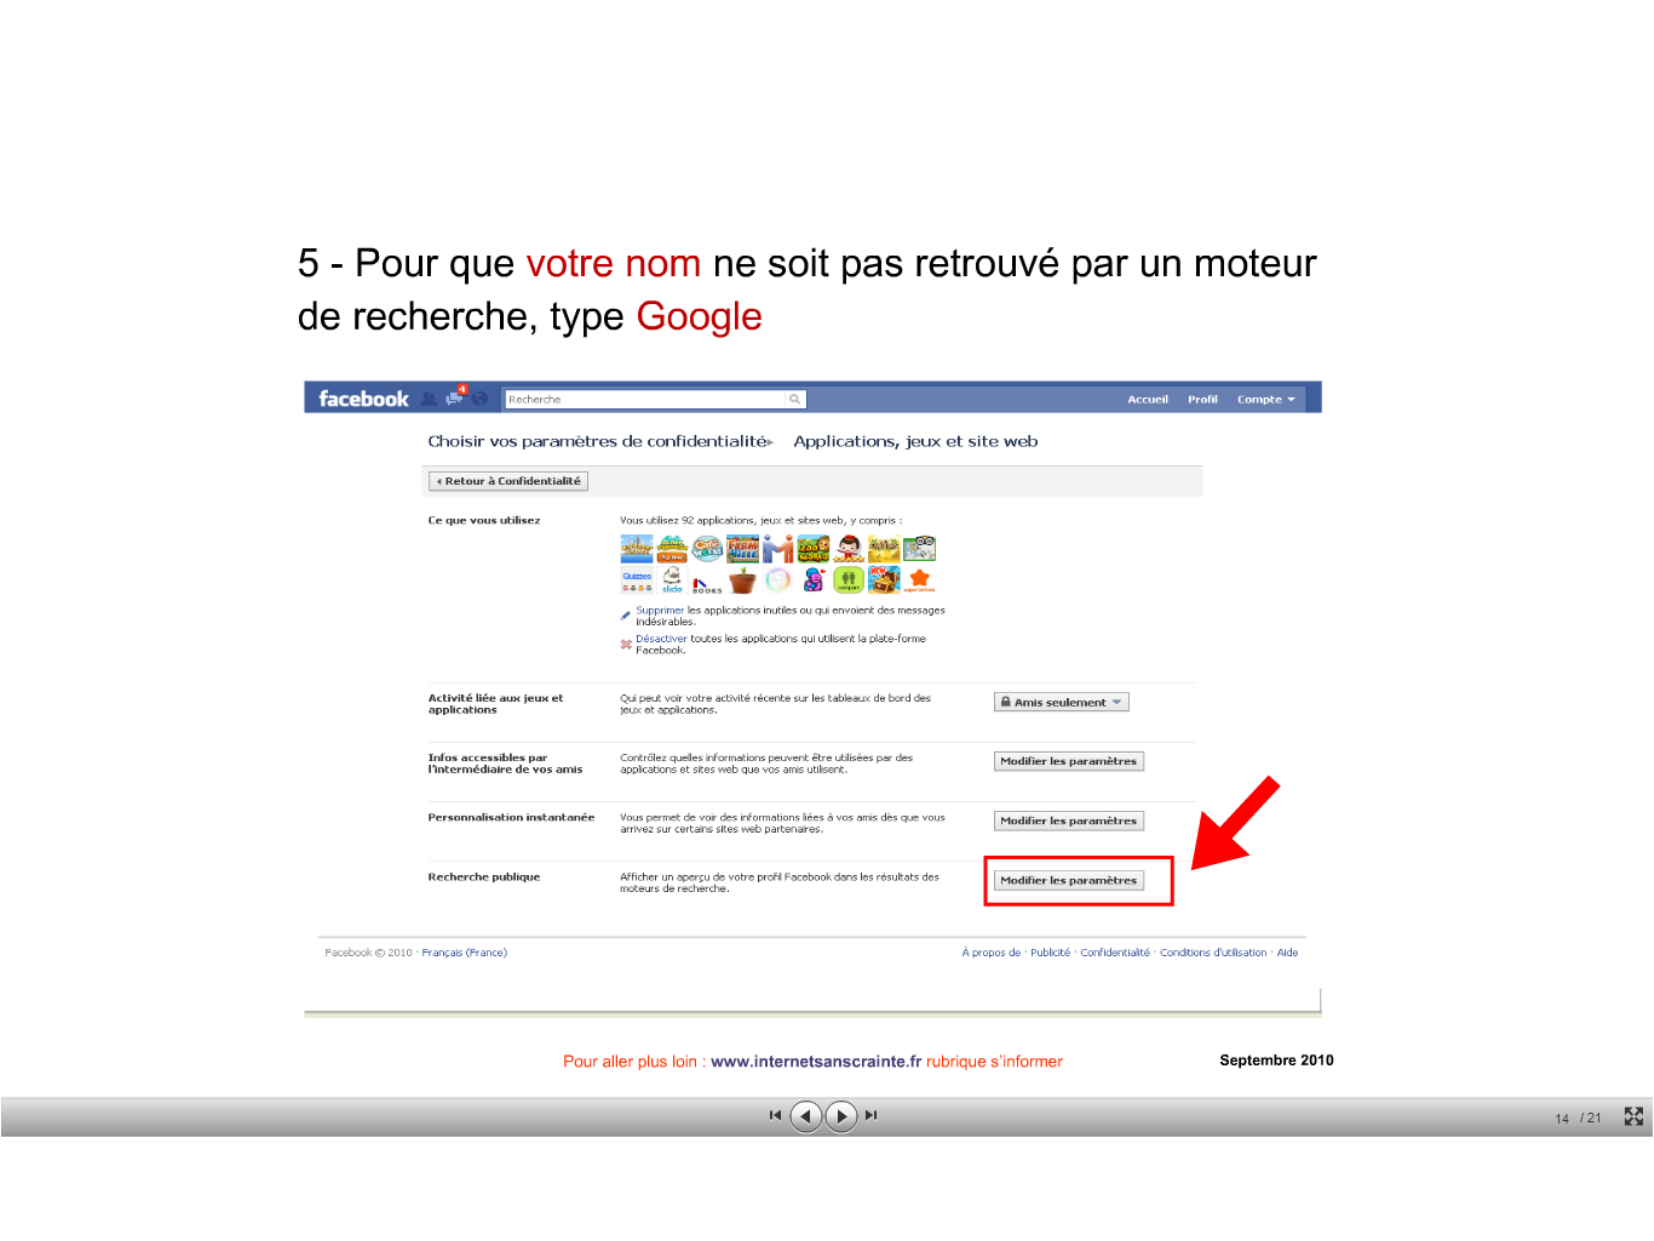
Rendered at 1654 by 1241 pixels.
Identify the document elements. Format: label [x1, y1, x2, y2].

picture [0, 206, 1654, 1137]
